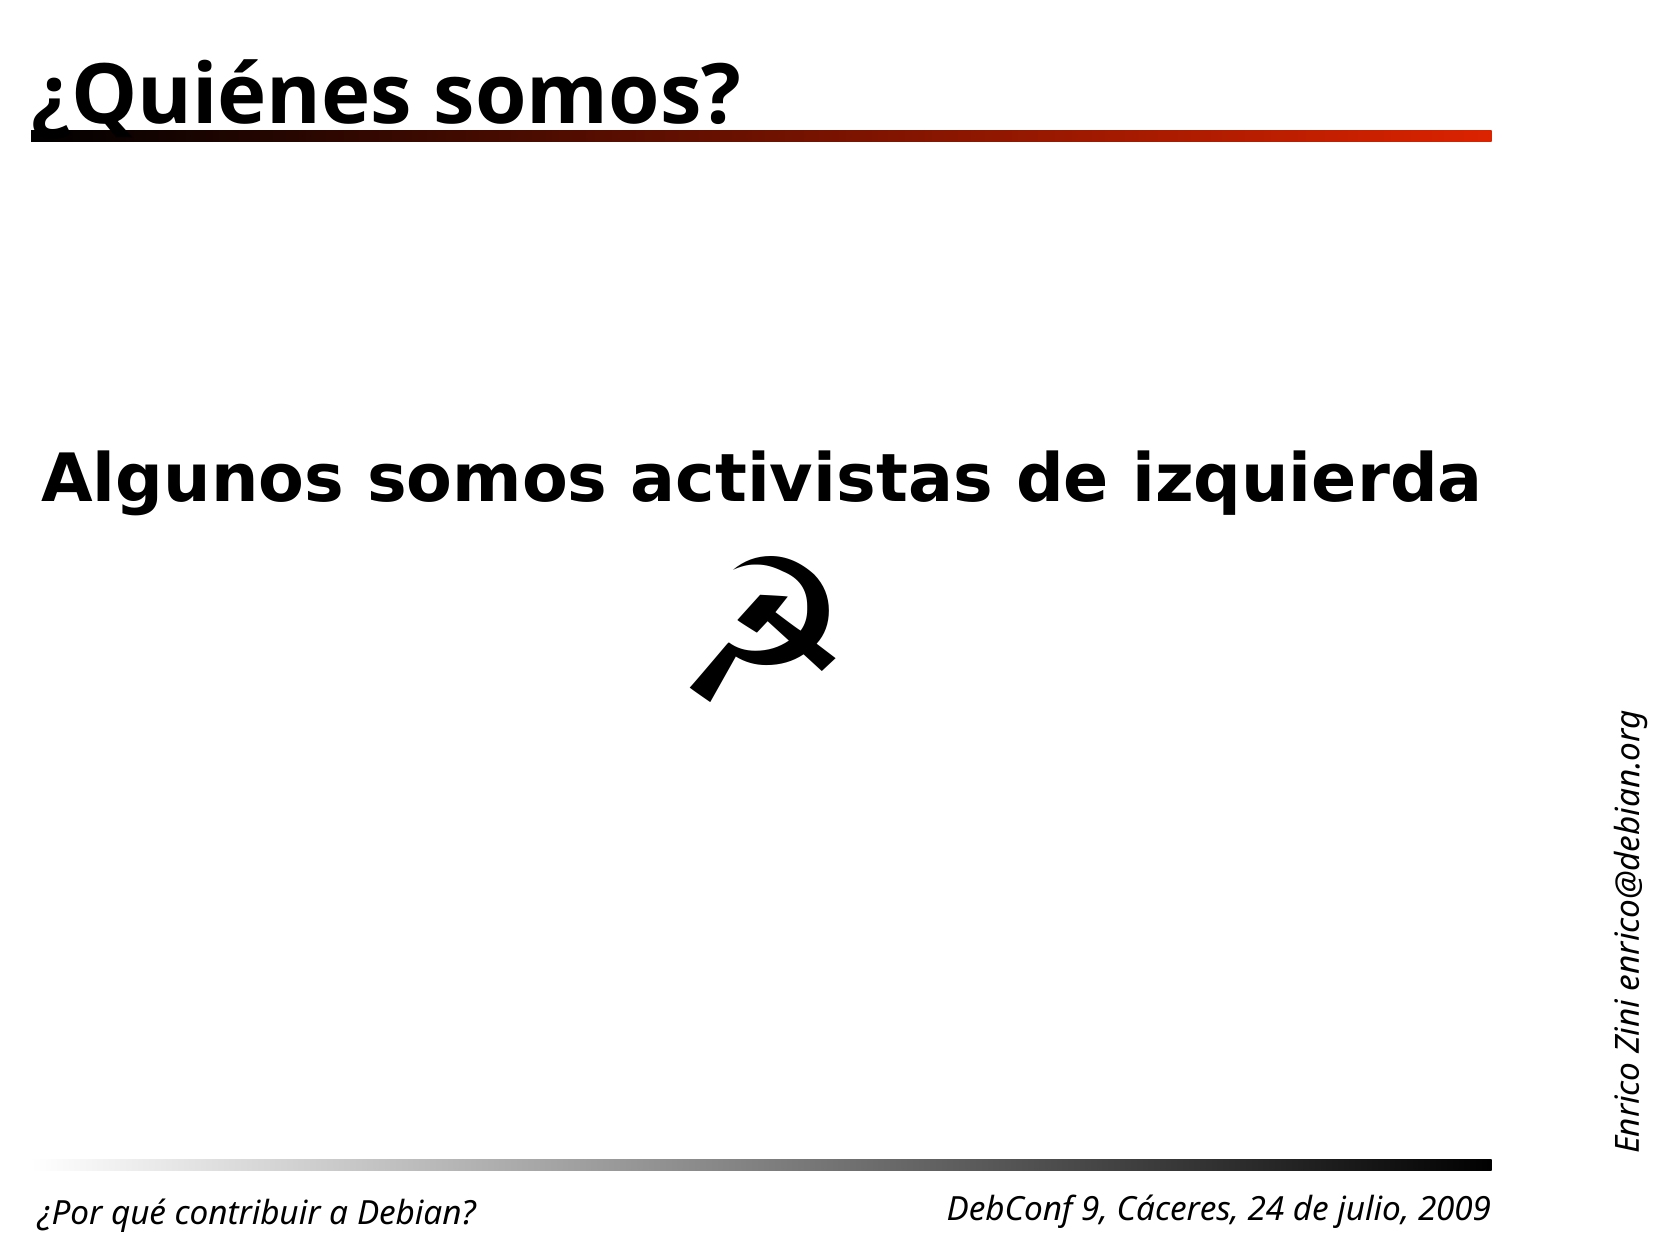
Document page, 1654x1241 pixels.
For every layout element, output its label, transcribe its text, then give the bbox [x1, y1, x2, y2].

text_box Algunos somos activistas de izquierda ☭ [30, 439, 1495, 750]
text_box ¿Quiénes somos? [31, 34, 1438, 168]
